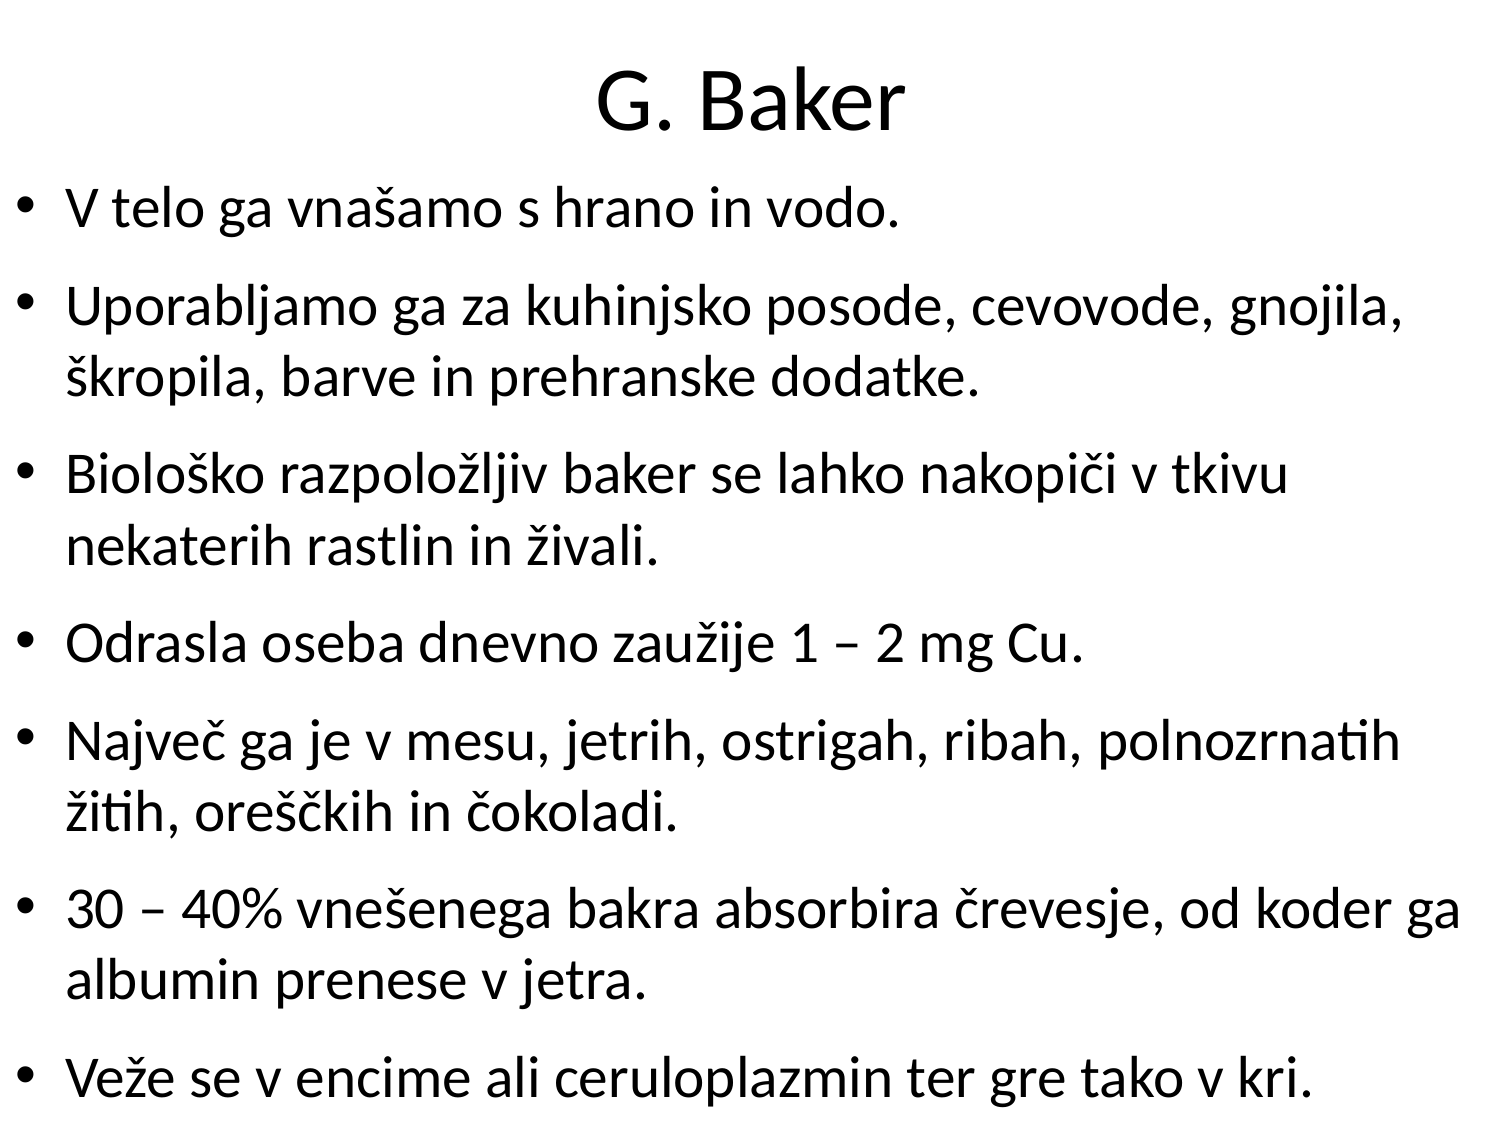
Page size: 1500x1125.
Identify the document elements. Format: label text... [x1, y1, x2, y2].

list V telo ga vnašamo s hrano in vodo. Uporabljamo ga za kuhinjsko posode, cevovode, gnojila, škropila, barve in prehranske dodatke. Biološko razpoložljiv baker se lahko nakopiči v tkivu nekaterih rastlin in živali. Odrasla oseba dnevno zaužije 1 – 2 mg Cu. Največ ga je v mesu, jetrih, ostrigah, ribah, polnozrnatih žitih, oreščkih in čokoladi. 30 – 40% vnešenega bakra absorbira črevesje, od koder ga albumin prenese v jetra. Veže se v encime ali ceruloplazmin ter gre tako v kri. [0, 160, 1500, 1125]
title G. Baker [76, 0, 1427, 160]
